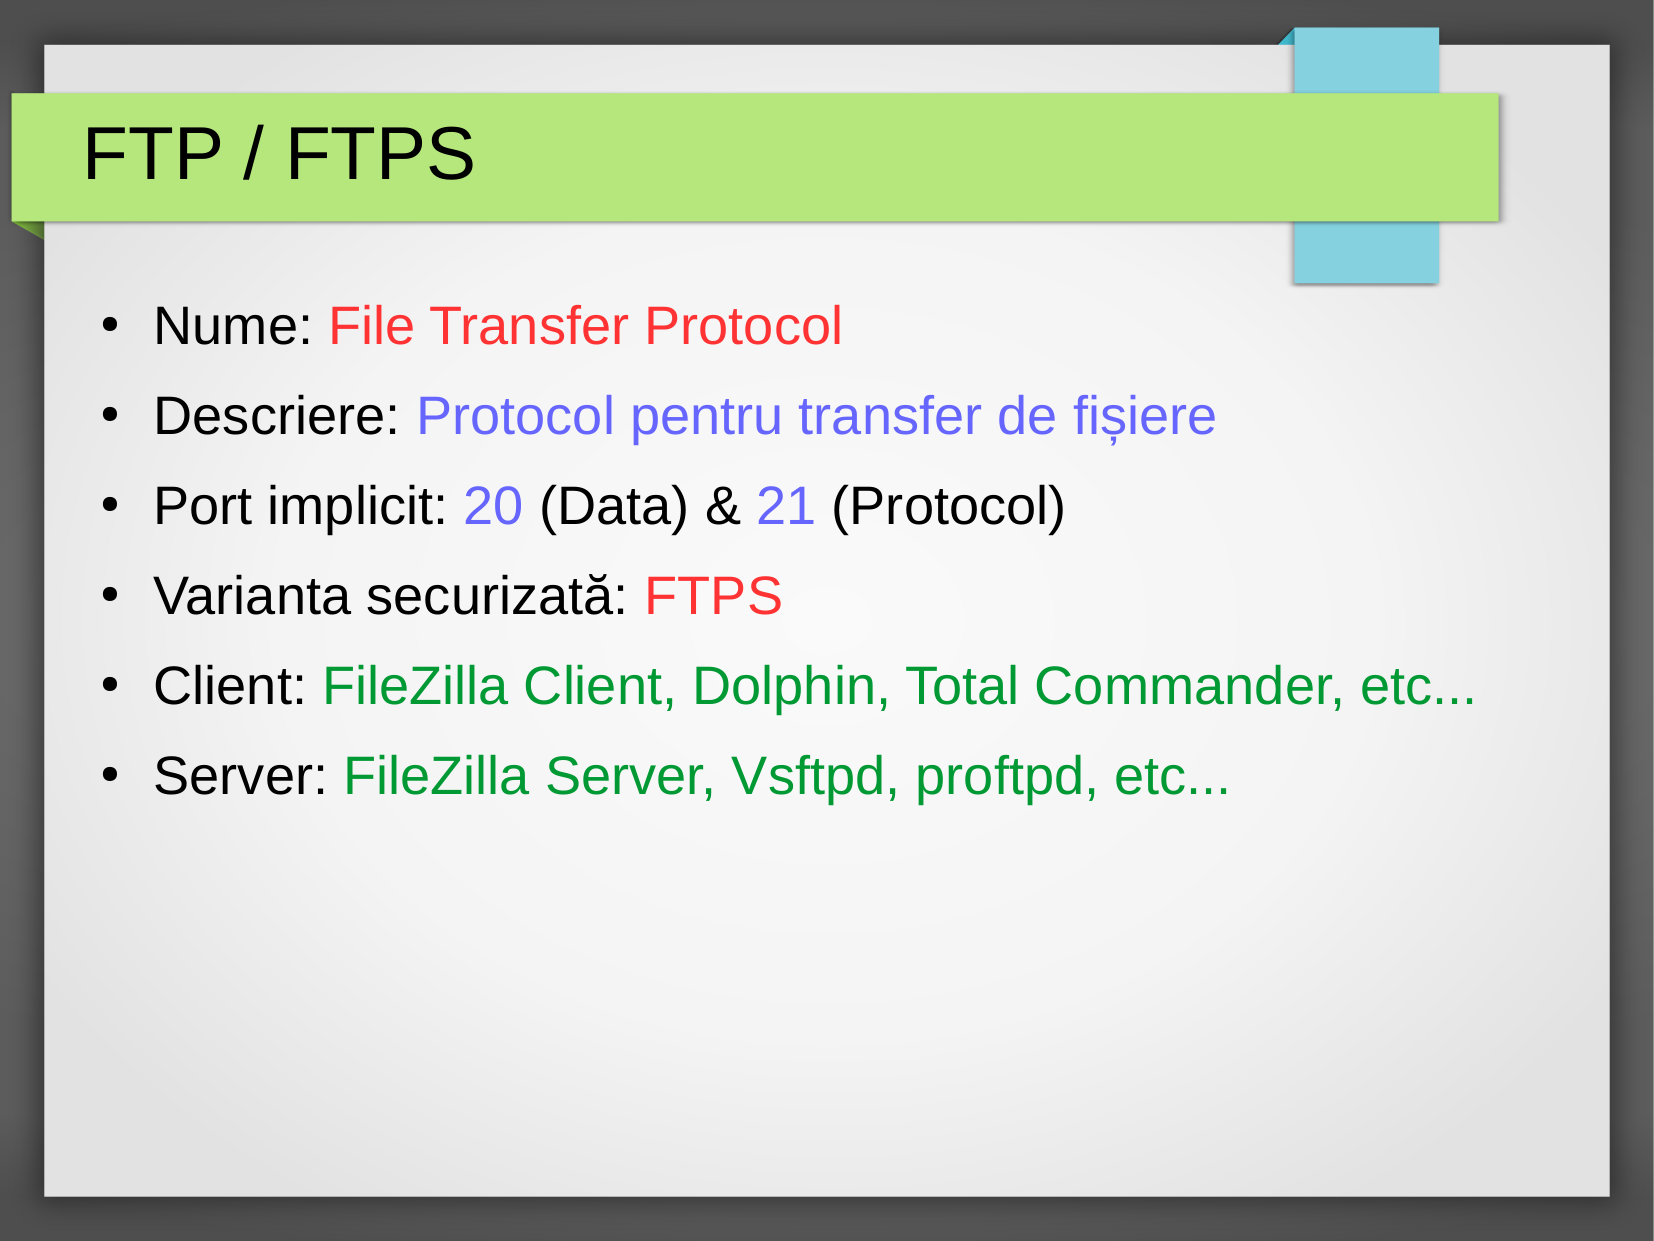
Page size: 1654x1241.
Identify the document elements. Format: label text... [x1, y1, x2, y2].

title FTP / FTPS [82, 94, 1264, 213]
list Nume: File Transfer Protocol Descriere: Protocol pentru transfer de fișiere Port implicit: 20 (Data) & 21 (Protocol) Varianta securizată: FTPS Client: FileZilla Client, Dolphin, Total Commander, etc... Server: FileZilla Server, Vsftpd, proftpd, etc... [82, 295, 1571, 1015]
picture [0, 0, 1654, 1241]
